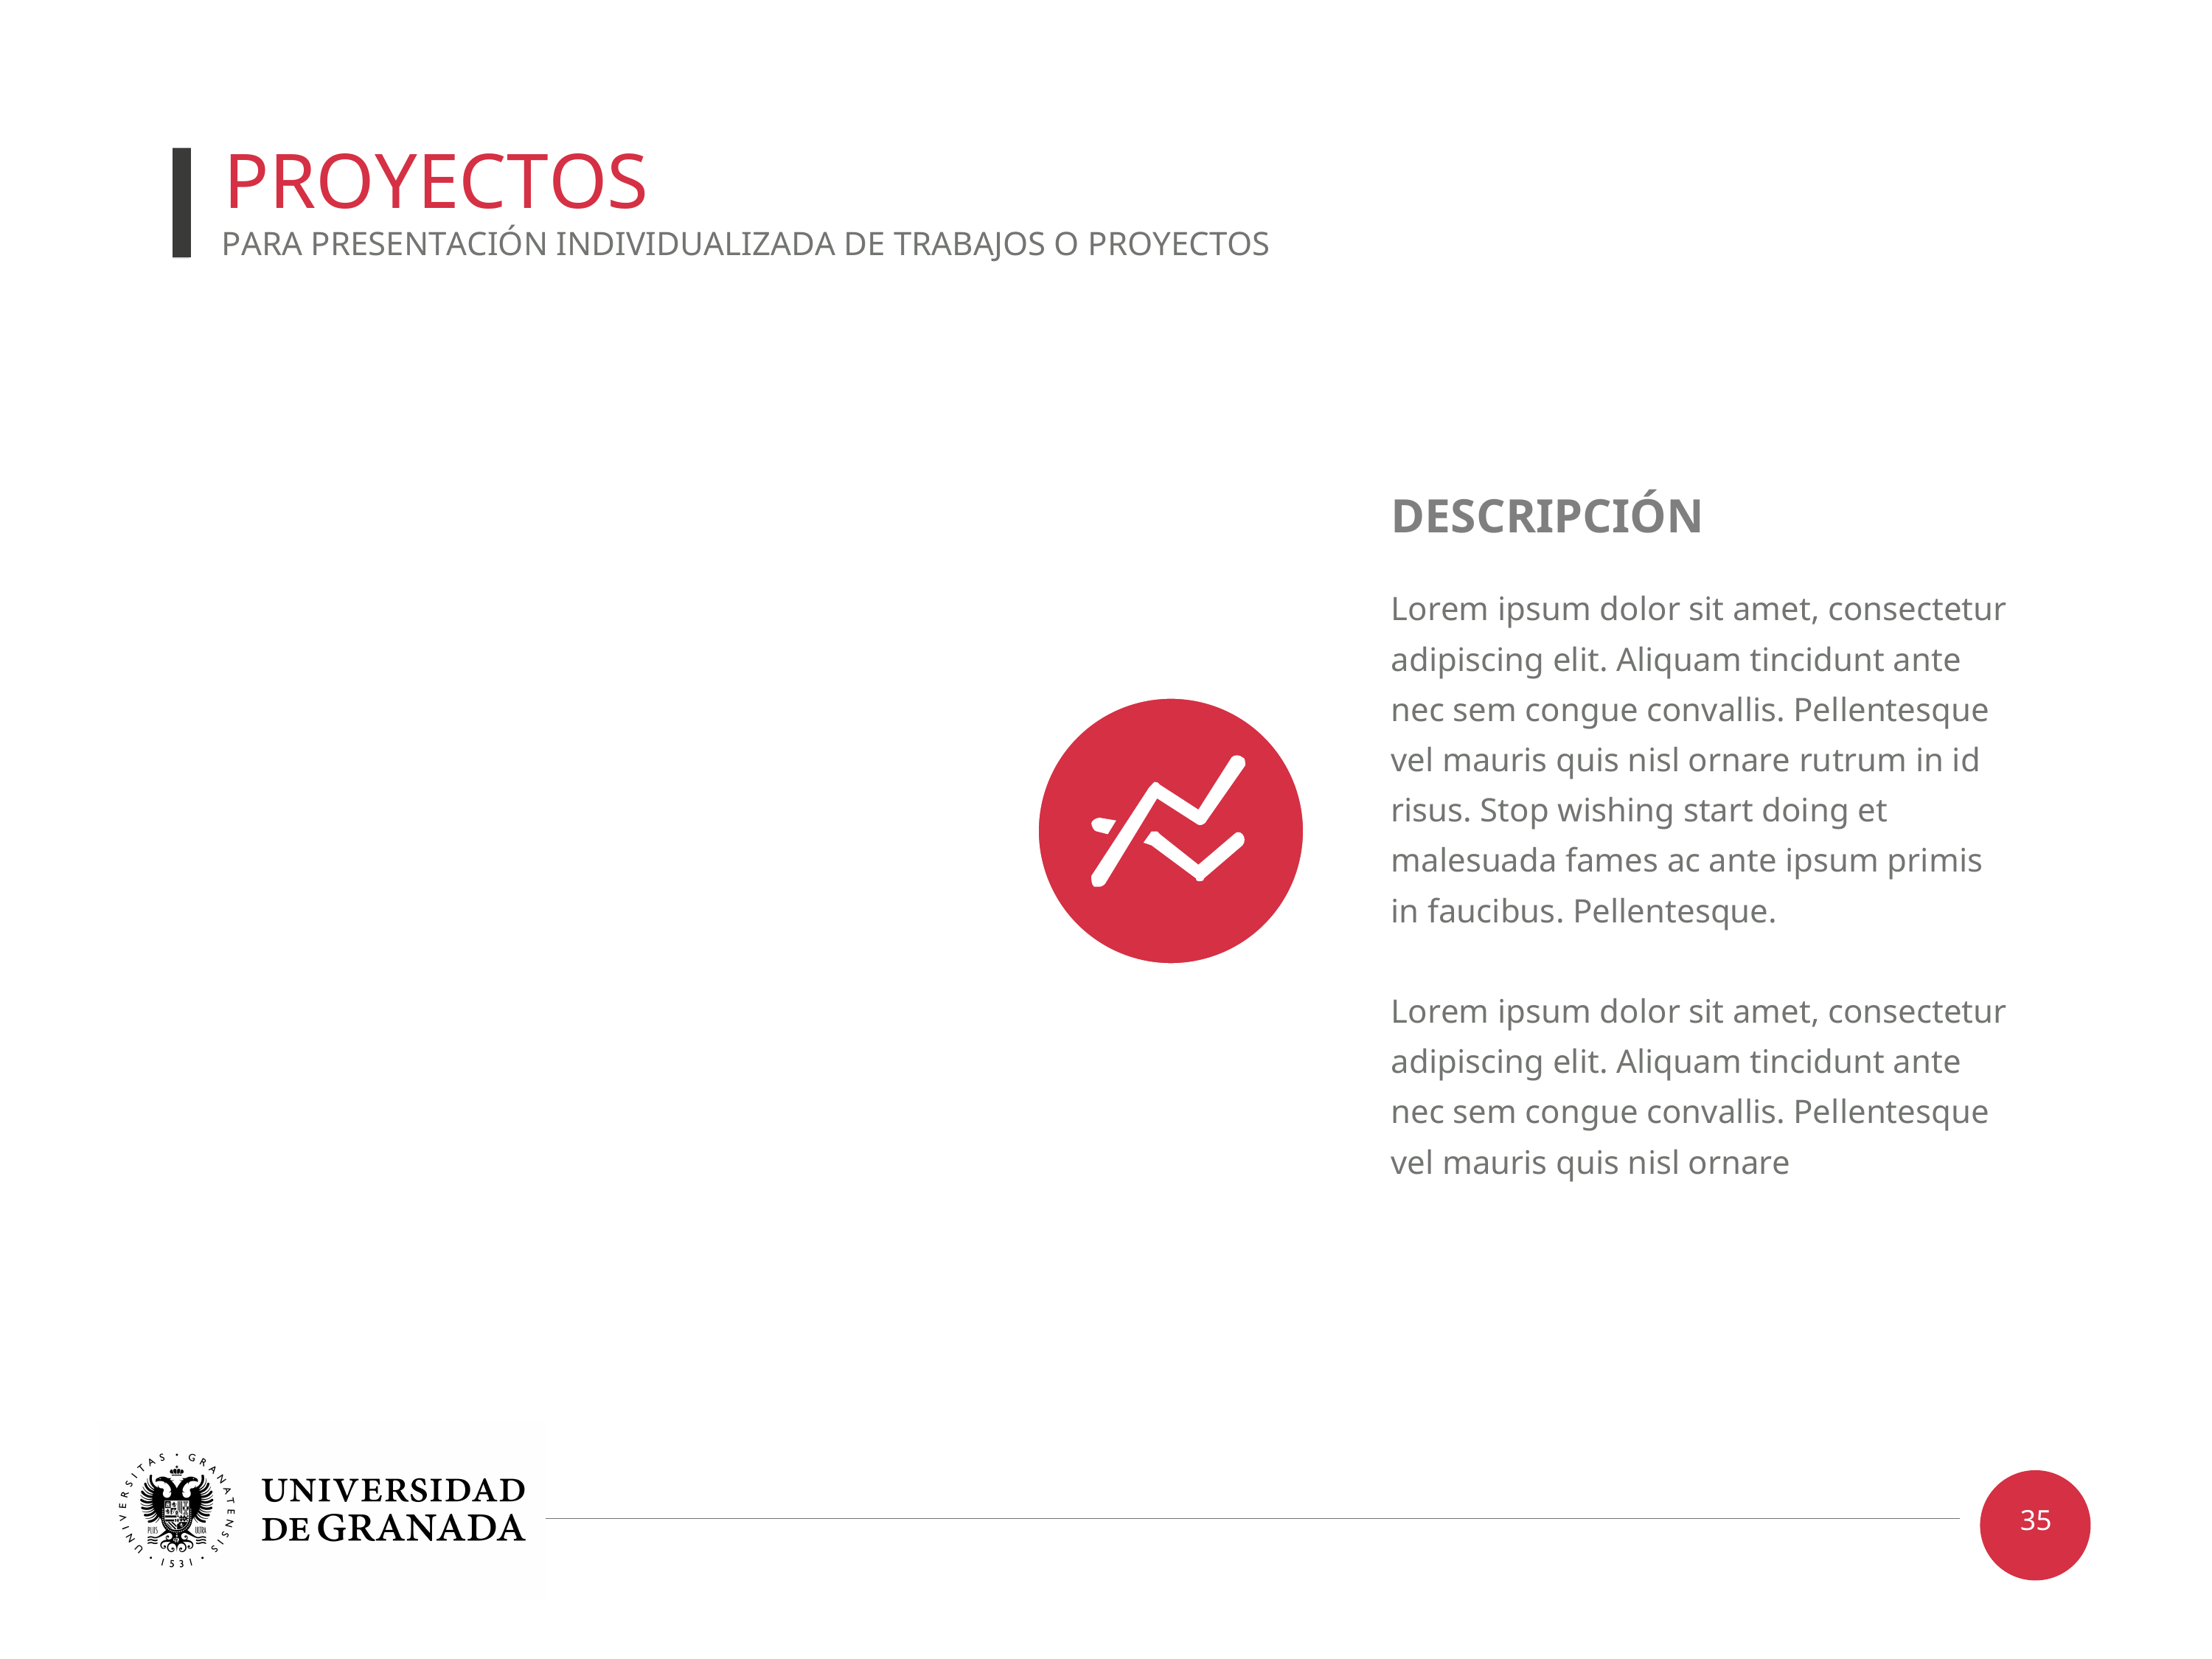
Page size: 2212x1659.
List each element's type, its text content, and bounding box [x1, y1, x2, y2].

text_box [1034, 694, 1308, 968]
picture [99, 1421, 546, 1600]
text_box Lorem ipsum dolor sit amet, consectetur adipiscing elit. Aliquam tincidunt ante nec sem congue convallis. Pellentesque vel mauris quis nisl ornare rutrum in id risus. Stop wishing start doing et malesuada fames ac ante ipsum primis in faucibus. Pellentesque. Lorem ipsum dolor sit amet, consectetur adipiscing elit. Aliquam tincidunt ante nec sem congue convallis. Pellentesque vel mauris quis nisl ornare [1382, 572, 2026, 1185]
text_box [173, 147, 191, 257]
text_box PARA PRESENTACIÓN INDIVIDUALIZADA DE TRABAJOS O PROYECTOS [210, 218, 2061, 268]
text_box DESCRIPCIÓN [1380, 474, 1973, 554]
text_box PROYECTOS [212, 127, 2063, 229]
